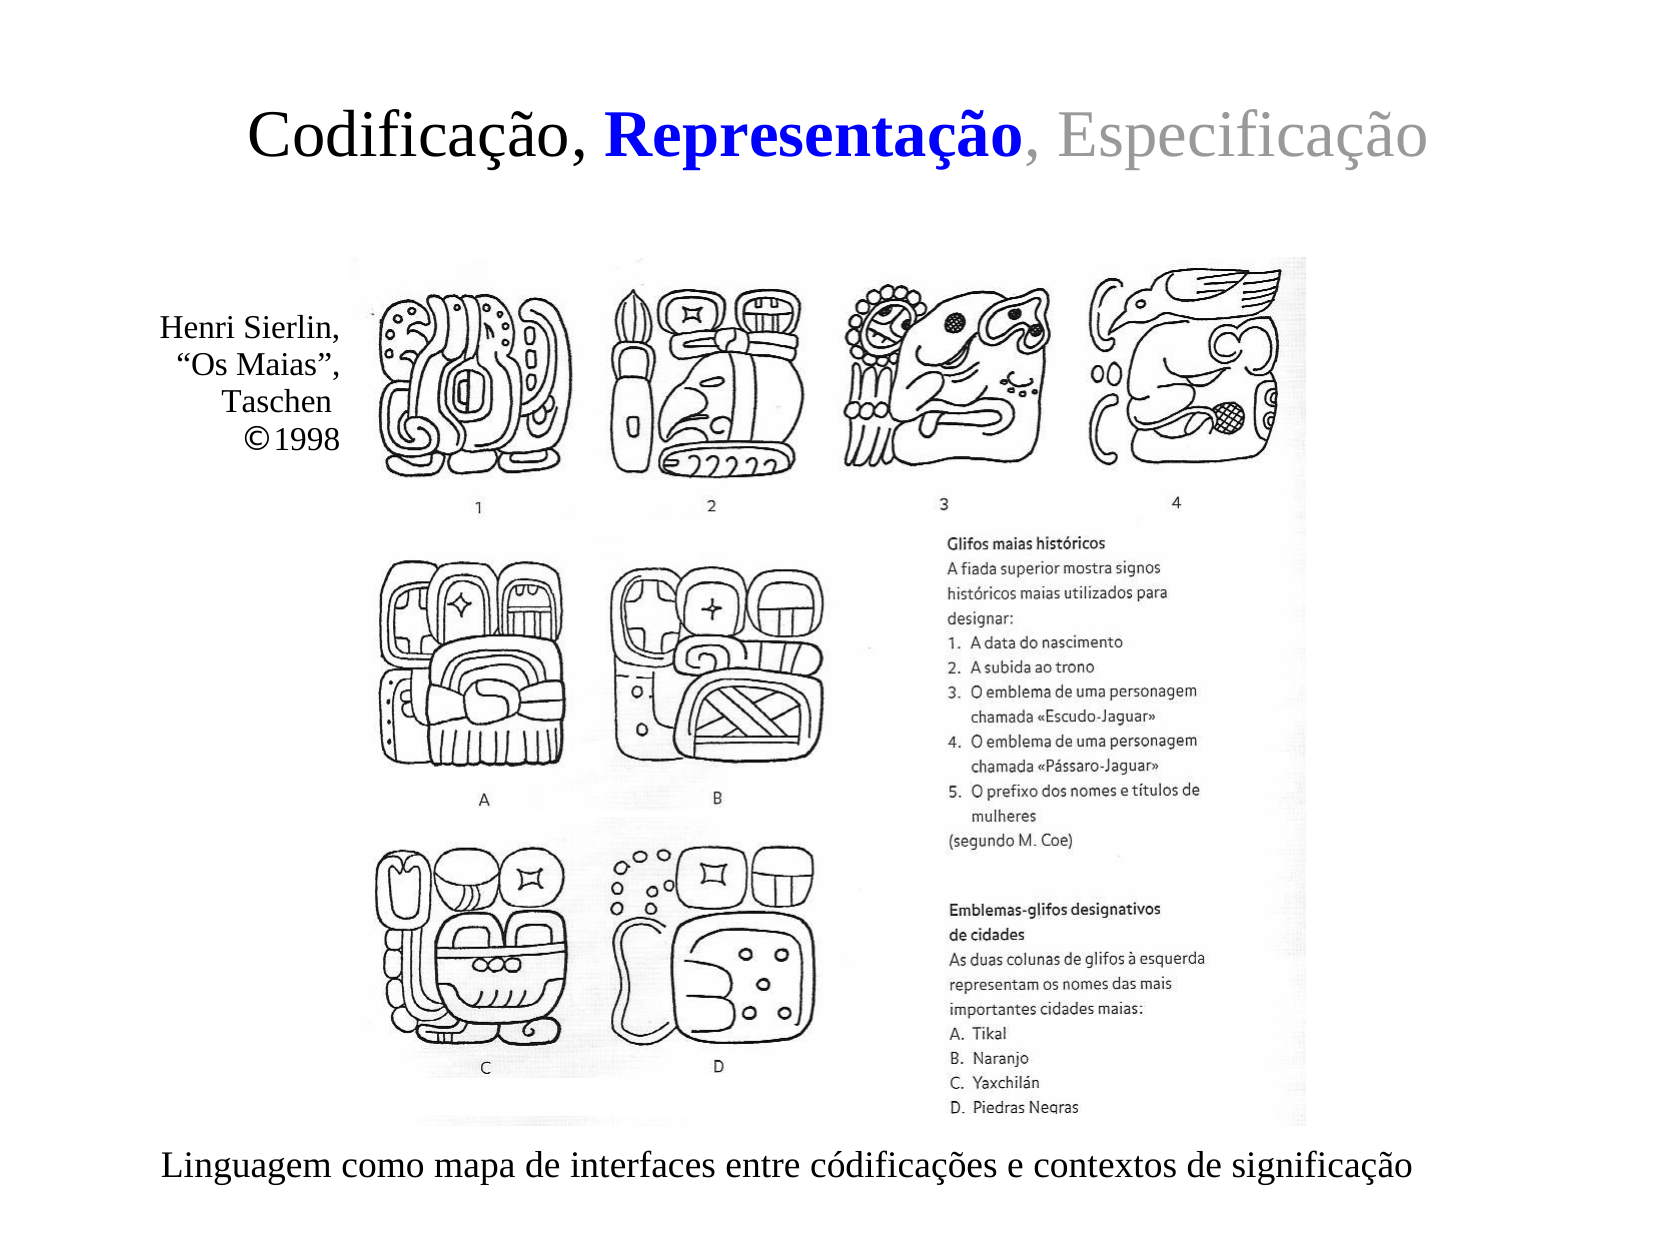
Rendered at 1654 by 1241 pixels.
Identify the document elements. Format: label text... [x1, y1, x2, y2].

picture [349, 257, 1306, 1126]
text_box Henri Sierlin, “Os Maias”, Taschen ©1998 [159, 308, 341, 570]
text_box Codificação, Representação, Especificação [158, 96, 1520, 171]
text_box Linguagem como mapa de interfaces entre códificações e contextos de significação [126, 1144, 1460, 1186]
